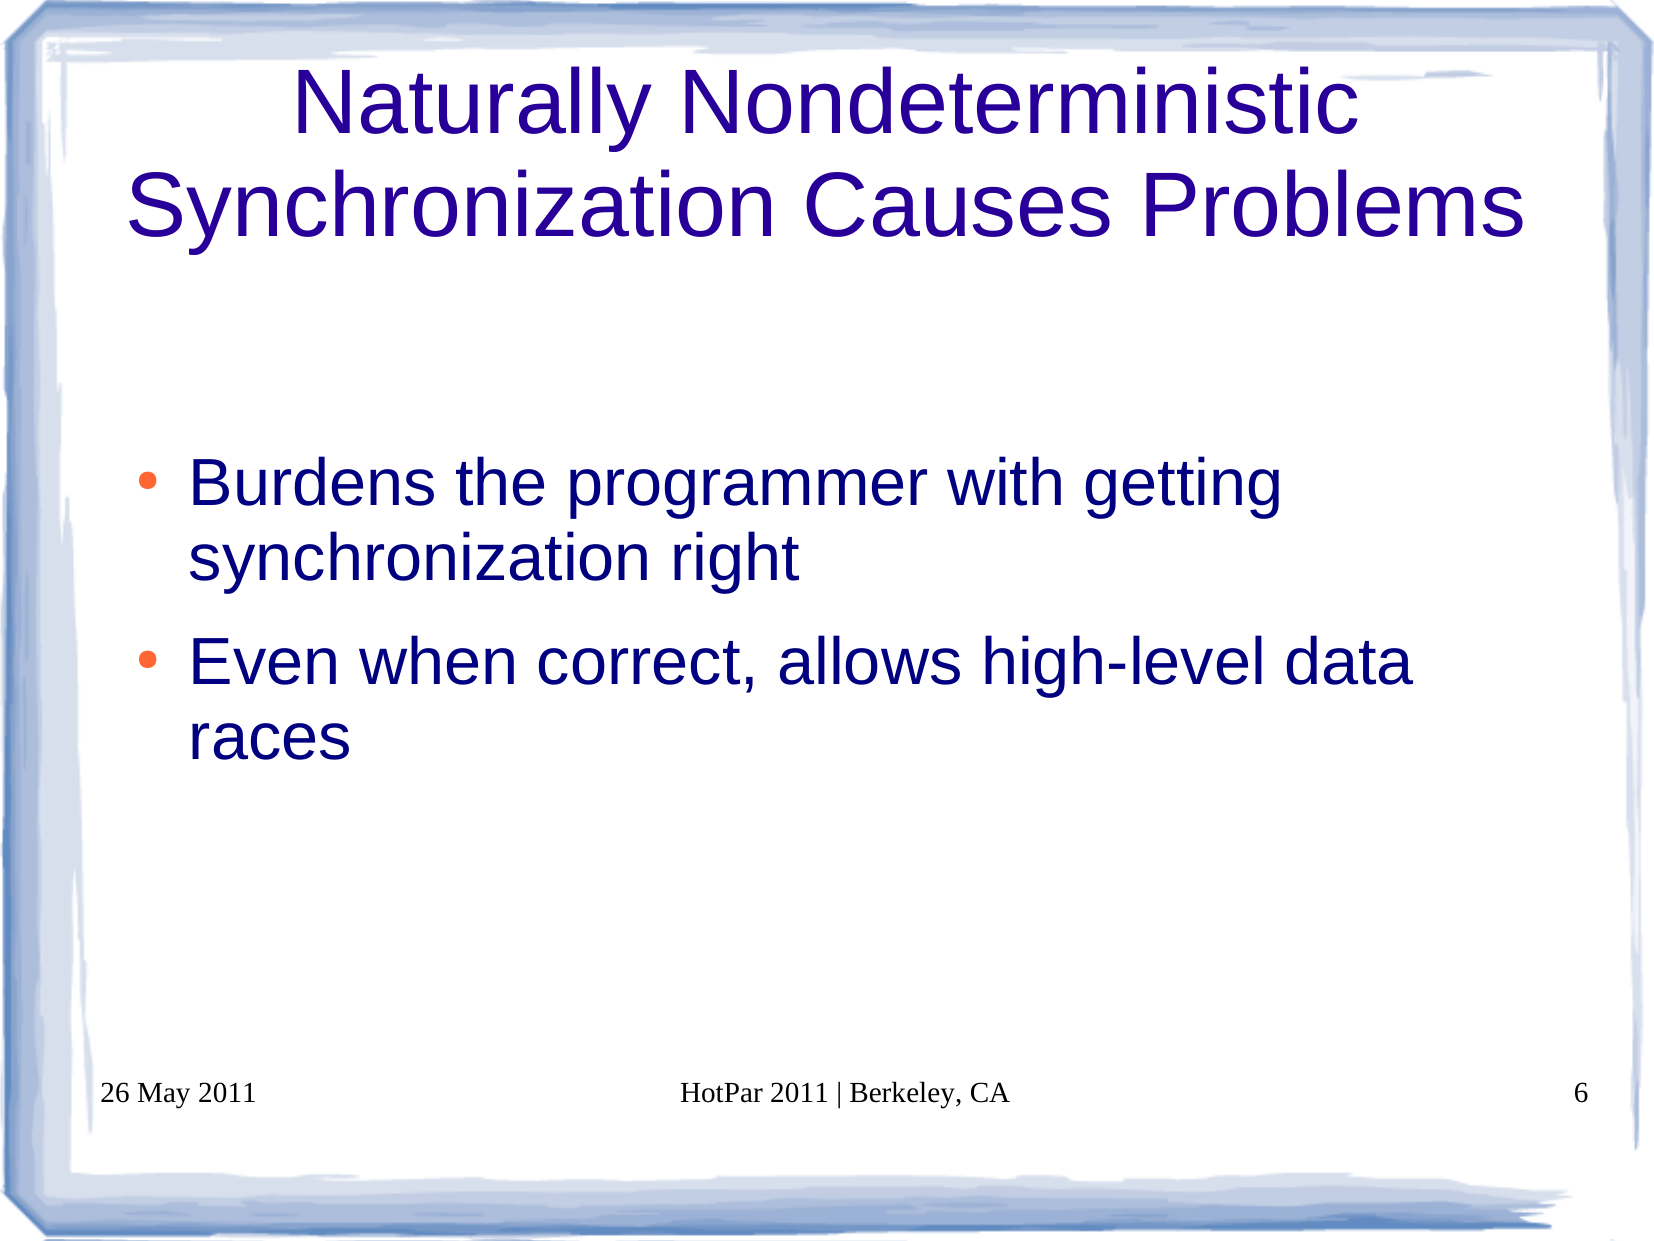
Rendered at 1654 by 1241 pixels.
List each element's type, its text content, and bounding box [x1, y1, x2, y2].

list Burdens the programmer with getting synchronization right Even when correct, allows high-level data races [118, 445, 1571, 795]
picture [0, 0, 1654, 1241]
title Naturally Nondeterministic Synchronization Causes Problems [82, 50, 1571, 256]
